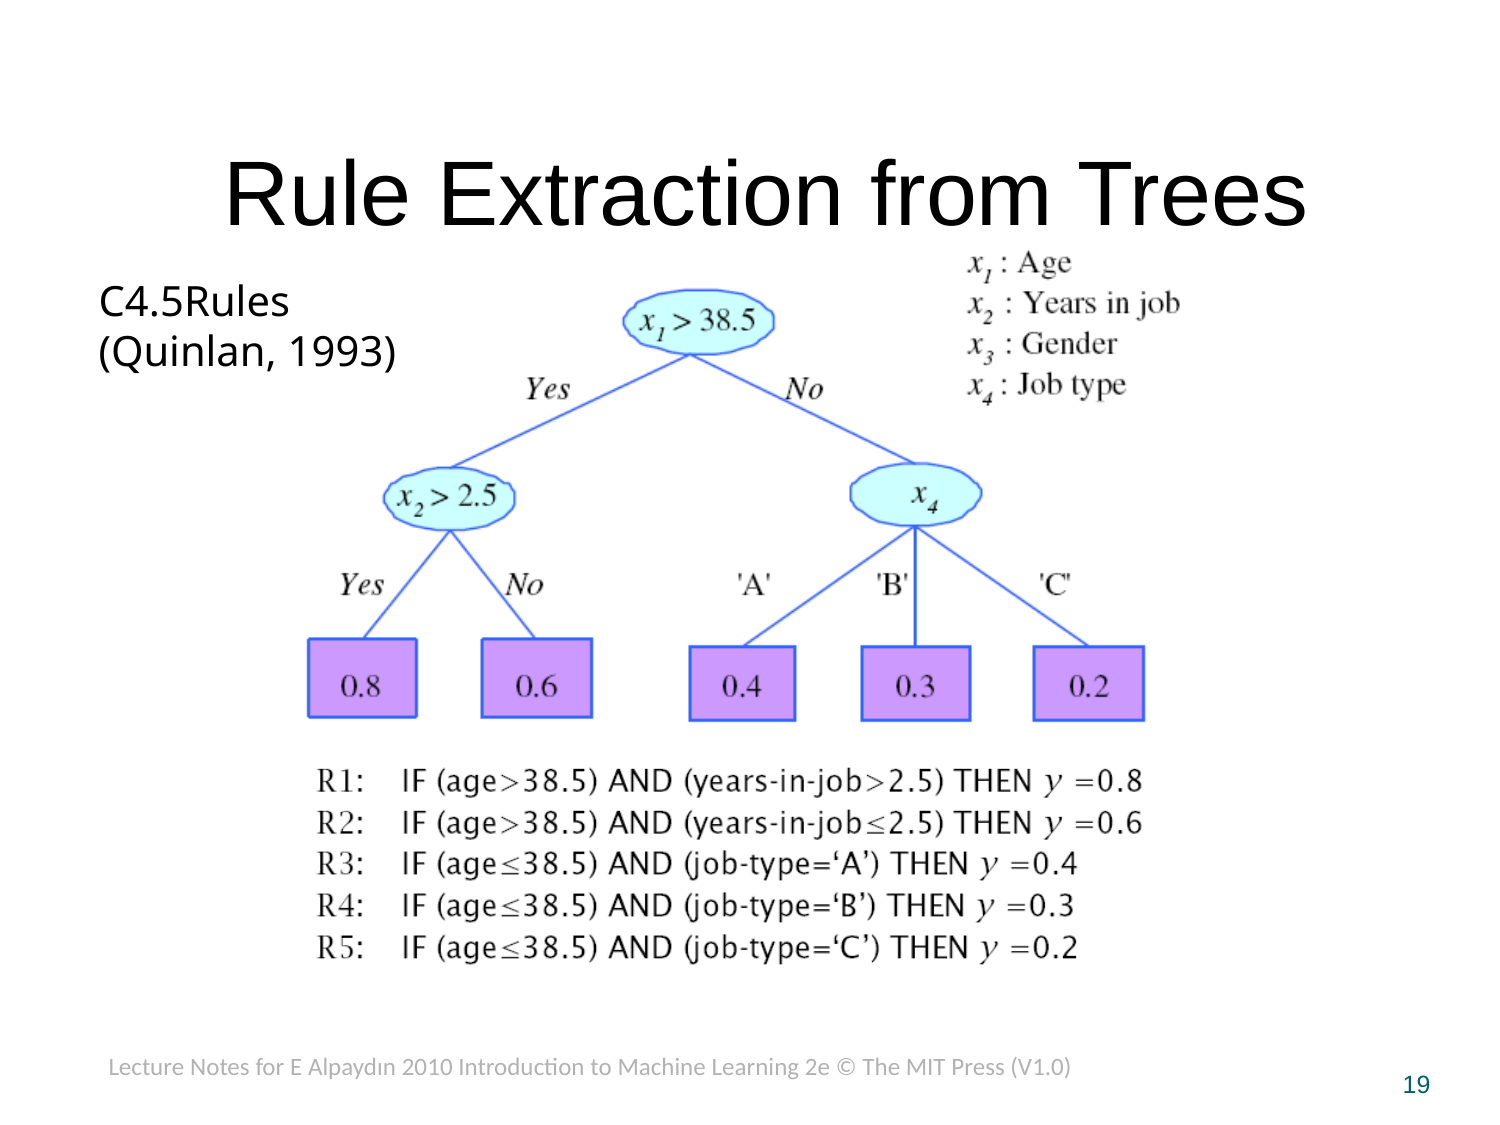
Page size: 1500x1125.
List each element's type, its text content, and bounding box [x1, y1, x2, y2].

picture [301, 243, 1186, 730]
text_box Lecture Notes for E Alpaydın 2010 Introduction to Machine Learning 2e © The MIT Press (V1.0) [93, 1042, 1254, 1103]
picture [312, 763, 1149, 968]
text_box <number> [1080, 1023, 1431, 1099]
text_box C4.5Rules (Quinlan, 1993) [83, 267, 412, 383]
title Rule Extraction from Trees [75, 74, 1426, 244]
